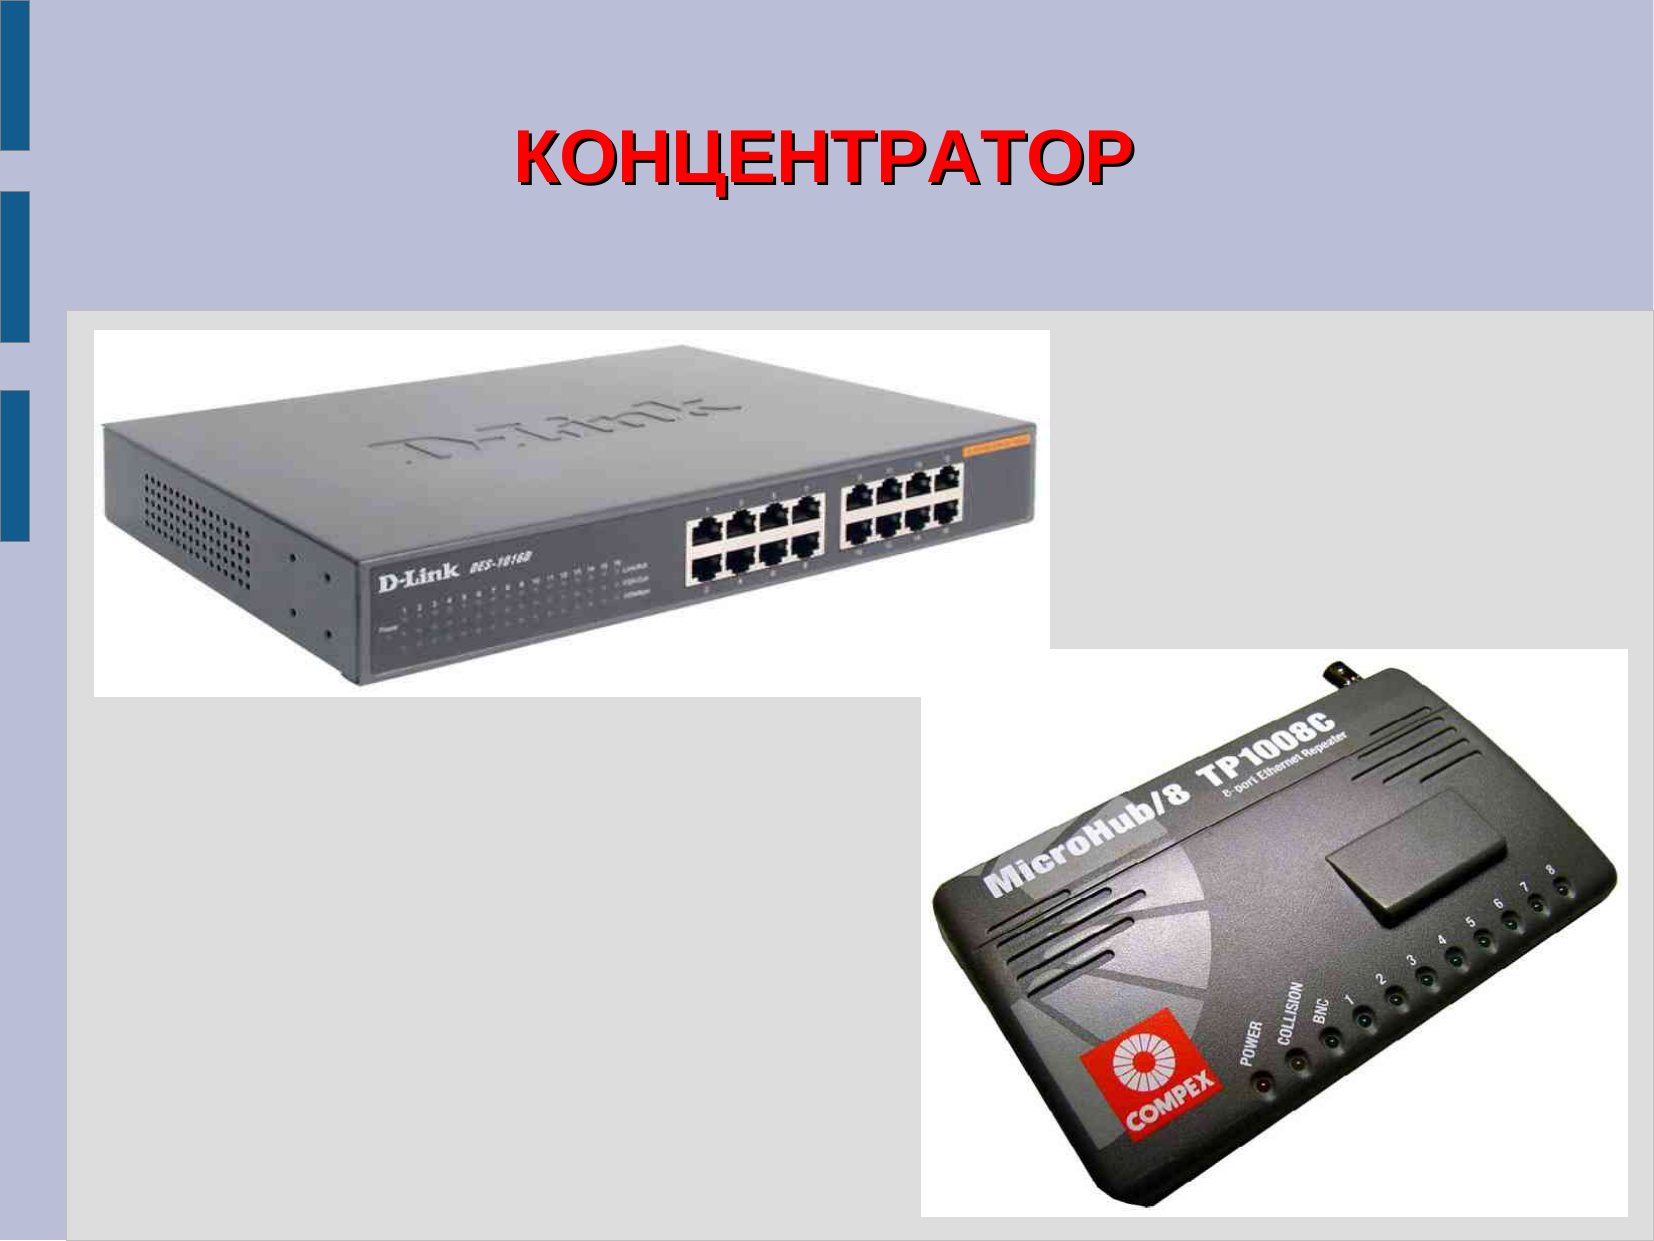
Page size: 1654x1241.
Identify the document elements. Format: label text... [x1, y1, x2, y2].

picture [94, 330, 1628, 1217]
title КОНЦЕНТРАТОР [118, 52, 1531, 261]
